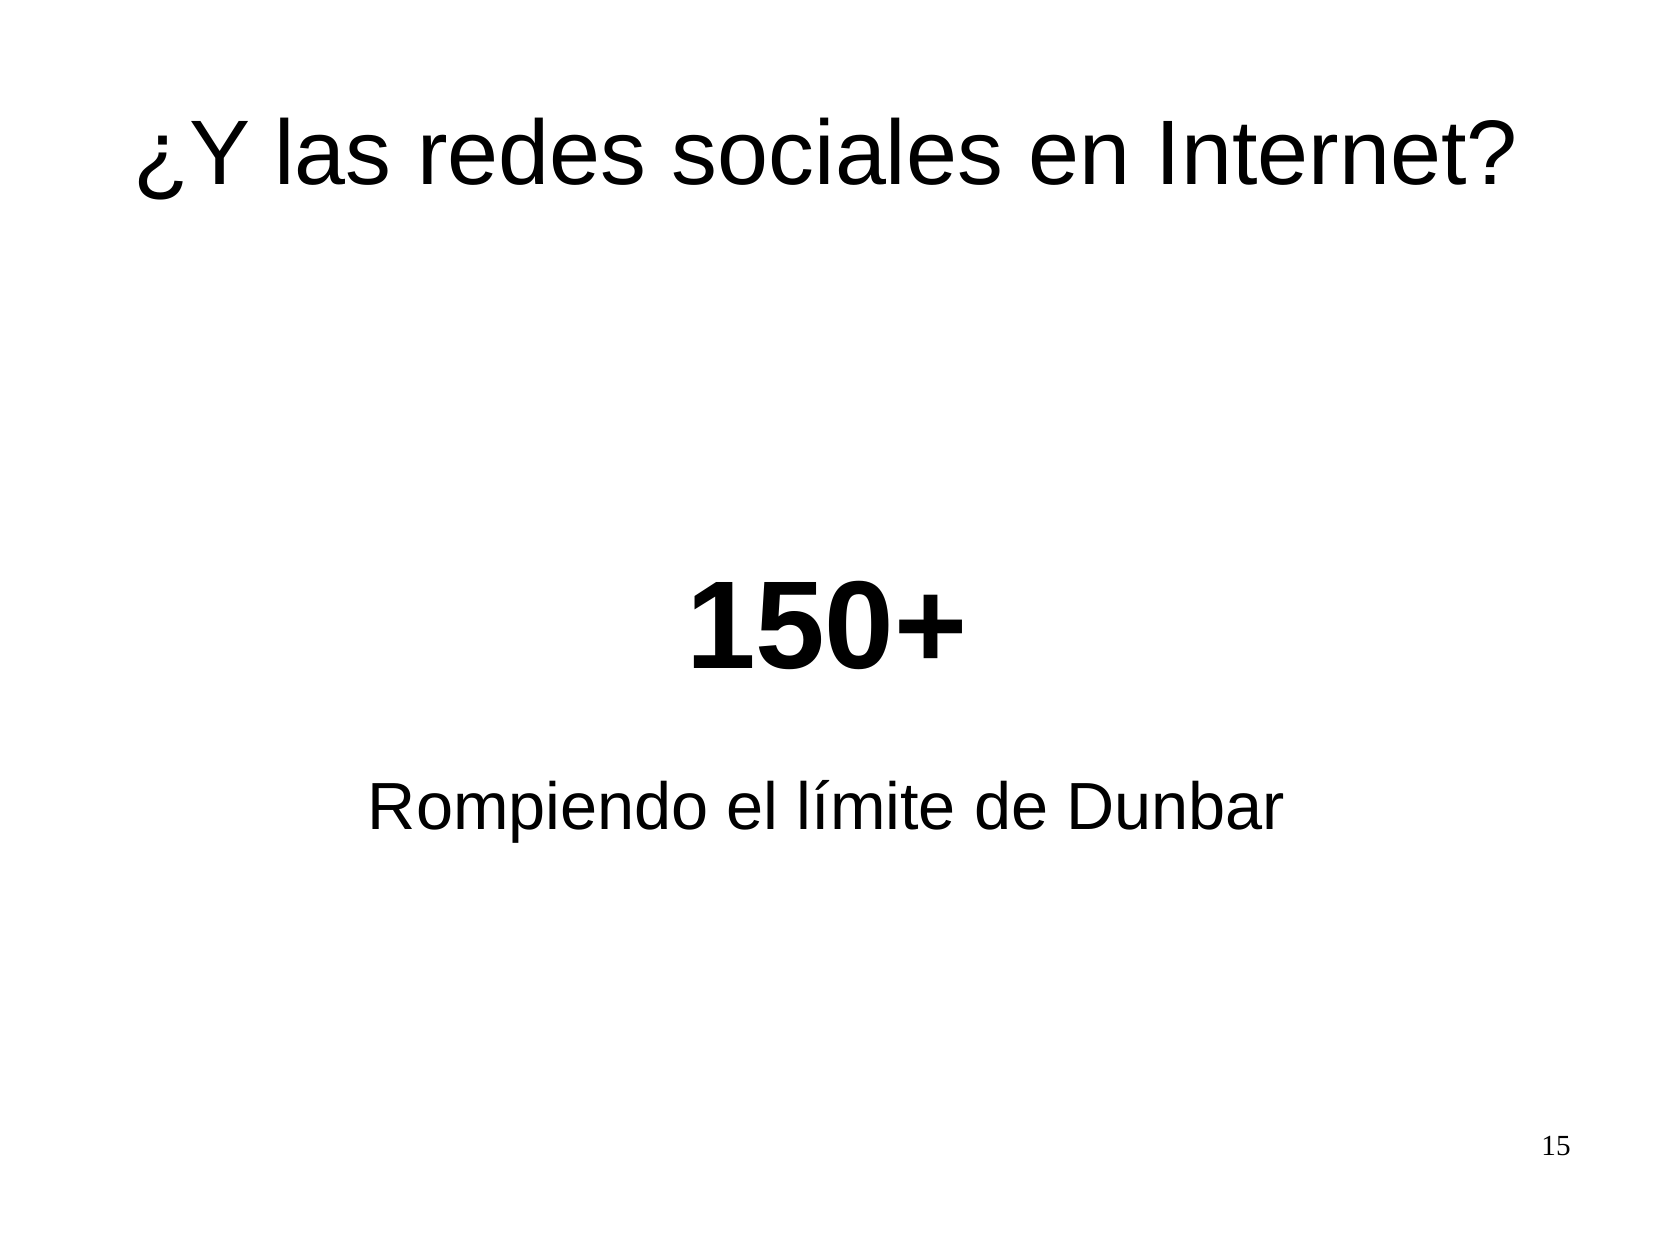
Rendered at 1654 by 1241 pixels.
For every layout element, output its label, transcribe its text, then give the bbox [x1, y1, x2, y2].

subtitle 150+ Rompiendo el límite de Dunbar [82, 290, 1571, 1109]
title ¿Y las redes sociales en Internet? [82, 56, 1571, 250]
